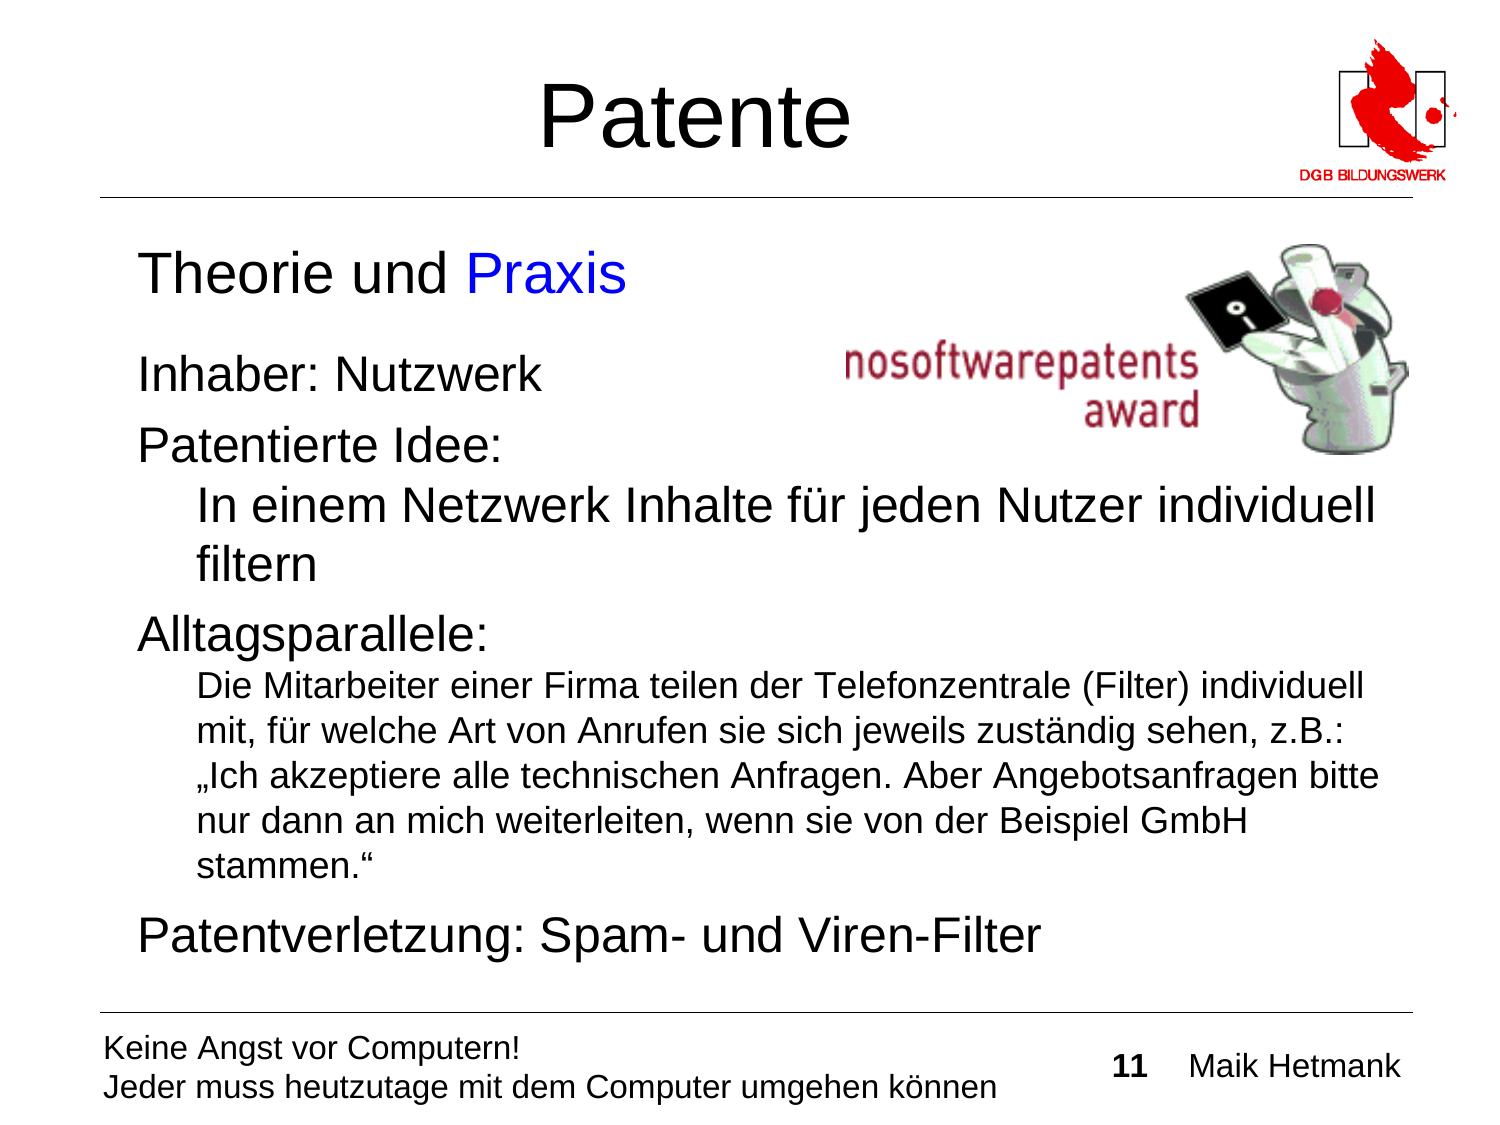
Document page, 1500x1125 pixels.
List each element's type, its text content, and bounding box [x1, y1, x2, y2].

picture [846, 244, 1409, 455]
text_box Patentverletzung: Spam- und Viren-Filter [137, 903, 1407, 970]
text_box Patentierte Idee: In einem Netzwerk Inhalte für jeden Nutzer individuell filtern [137, 413, 1407, 589]
text_box Alltagsparallele: Die Mitarbeiter einer Firma teilen der Telefonzentrale (Filter) individuell mit, für welche Art von Anrufen sie sich jeweils zuständig sehen, z.B.: „Ich akzeptiere alle technischen Anfragen. Aber Angebotsanfragen bitte nur dann an mich weiterleiten, wenn sie von der Beispiel GmbH stammen.“ [137, 602, 1407, 883]
text_box Inhaber: Nutzwerk [137, 342, 846, 409]
picture [1299, 37, 1457, 181]
text_box Theorie und Praxis [137, 236, 1407, 302]
title Patente [87, 49, 1305, 175]
